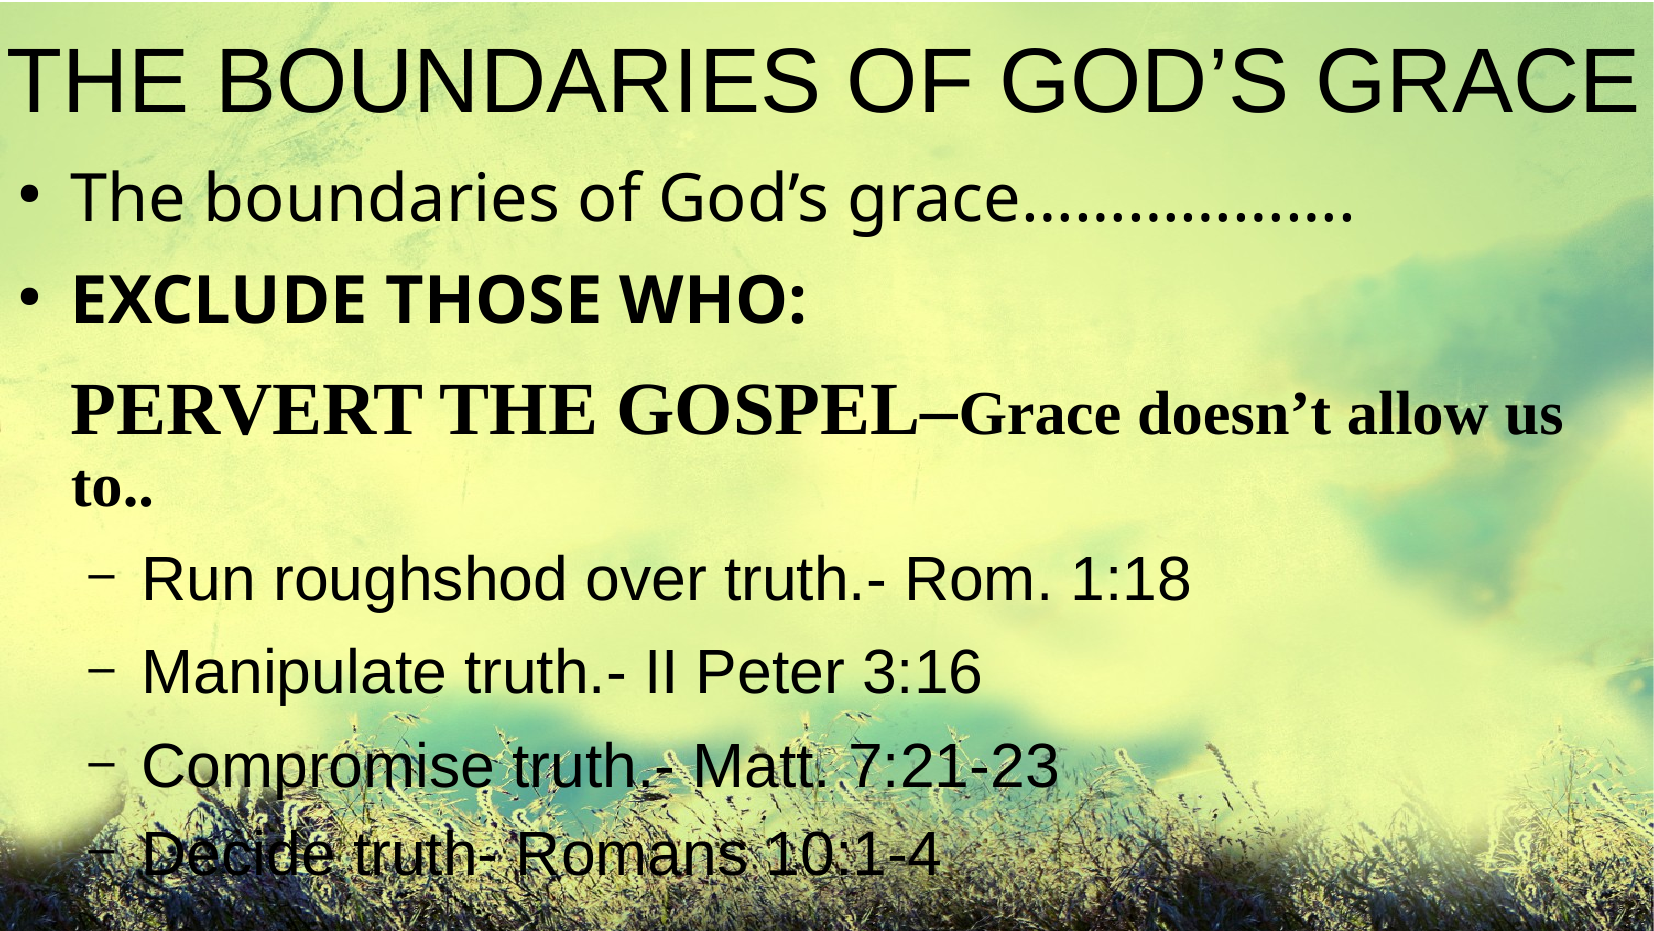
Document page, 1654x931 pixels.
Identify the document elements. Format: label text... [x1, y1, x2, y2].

title THE BOUNDARIES OF GOD’S GRACE [0, 2, 1651, 150]
list The boundaries of God’s grace………………. EXCLUDE THOSE WHO: PERVERT THE GOSPEL–Grace doesn’t allow us to.. Run roughshod over truth.- Rom. 1:18 Manipulate truth.- II Peter 3:16 Compromise truth.- Matt. 7:21-23 Decide truth- Romans 10:1-4 [0, 150, 1651, 931]
